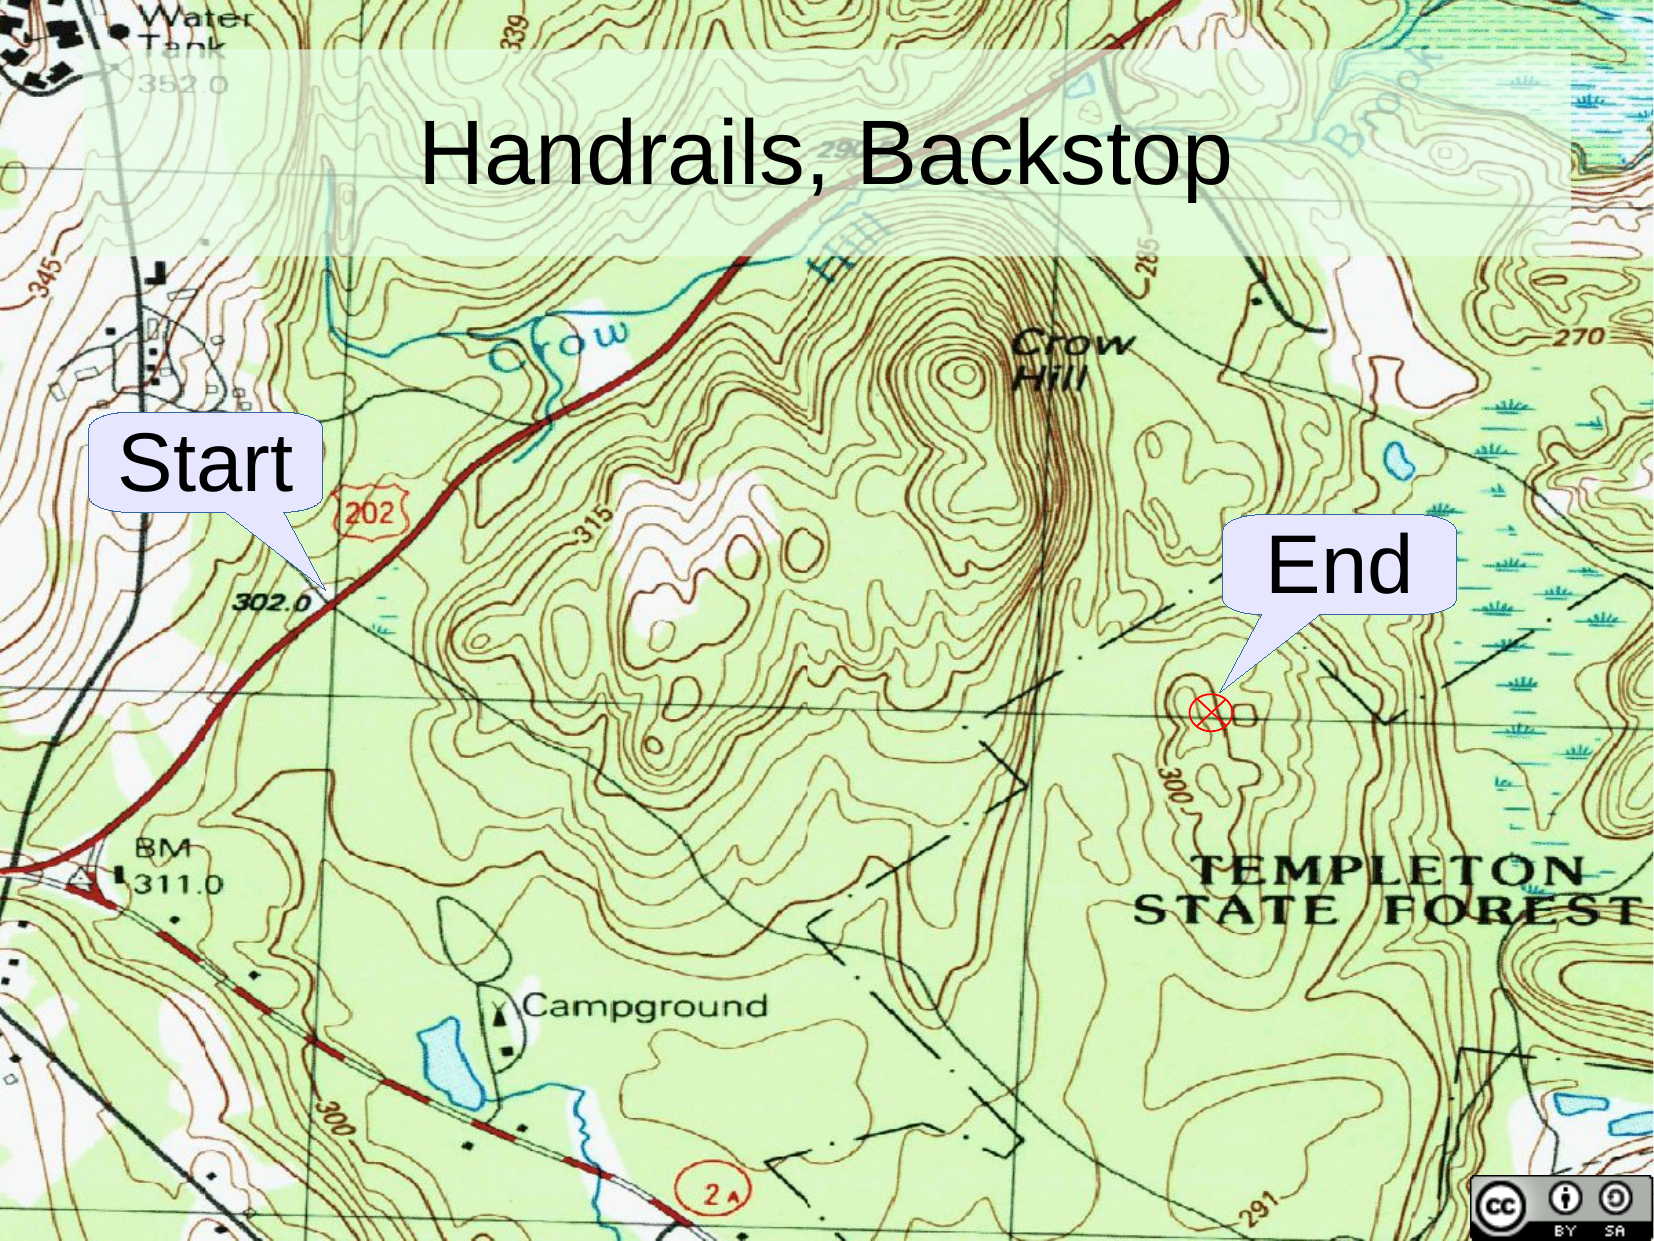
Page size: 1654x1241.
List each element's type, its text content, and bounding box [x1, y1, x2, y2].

text_box End [1219, 514, 1457, 693]
picture [0, 0, 1654, 1241]
title Handrails, Backstop [82, 49, 1571, 257]
text_box Start [88, 412, 326, 591]
